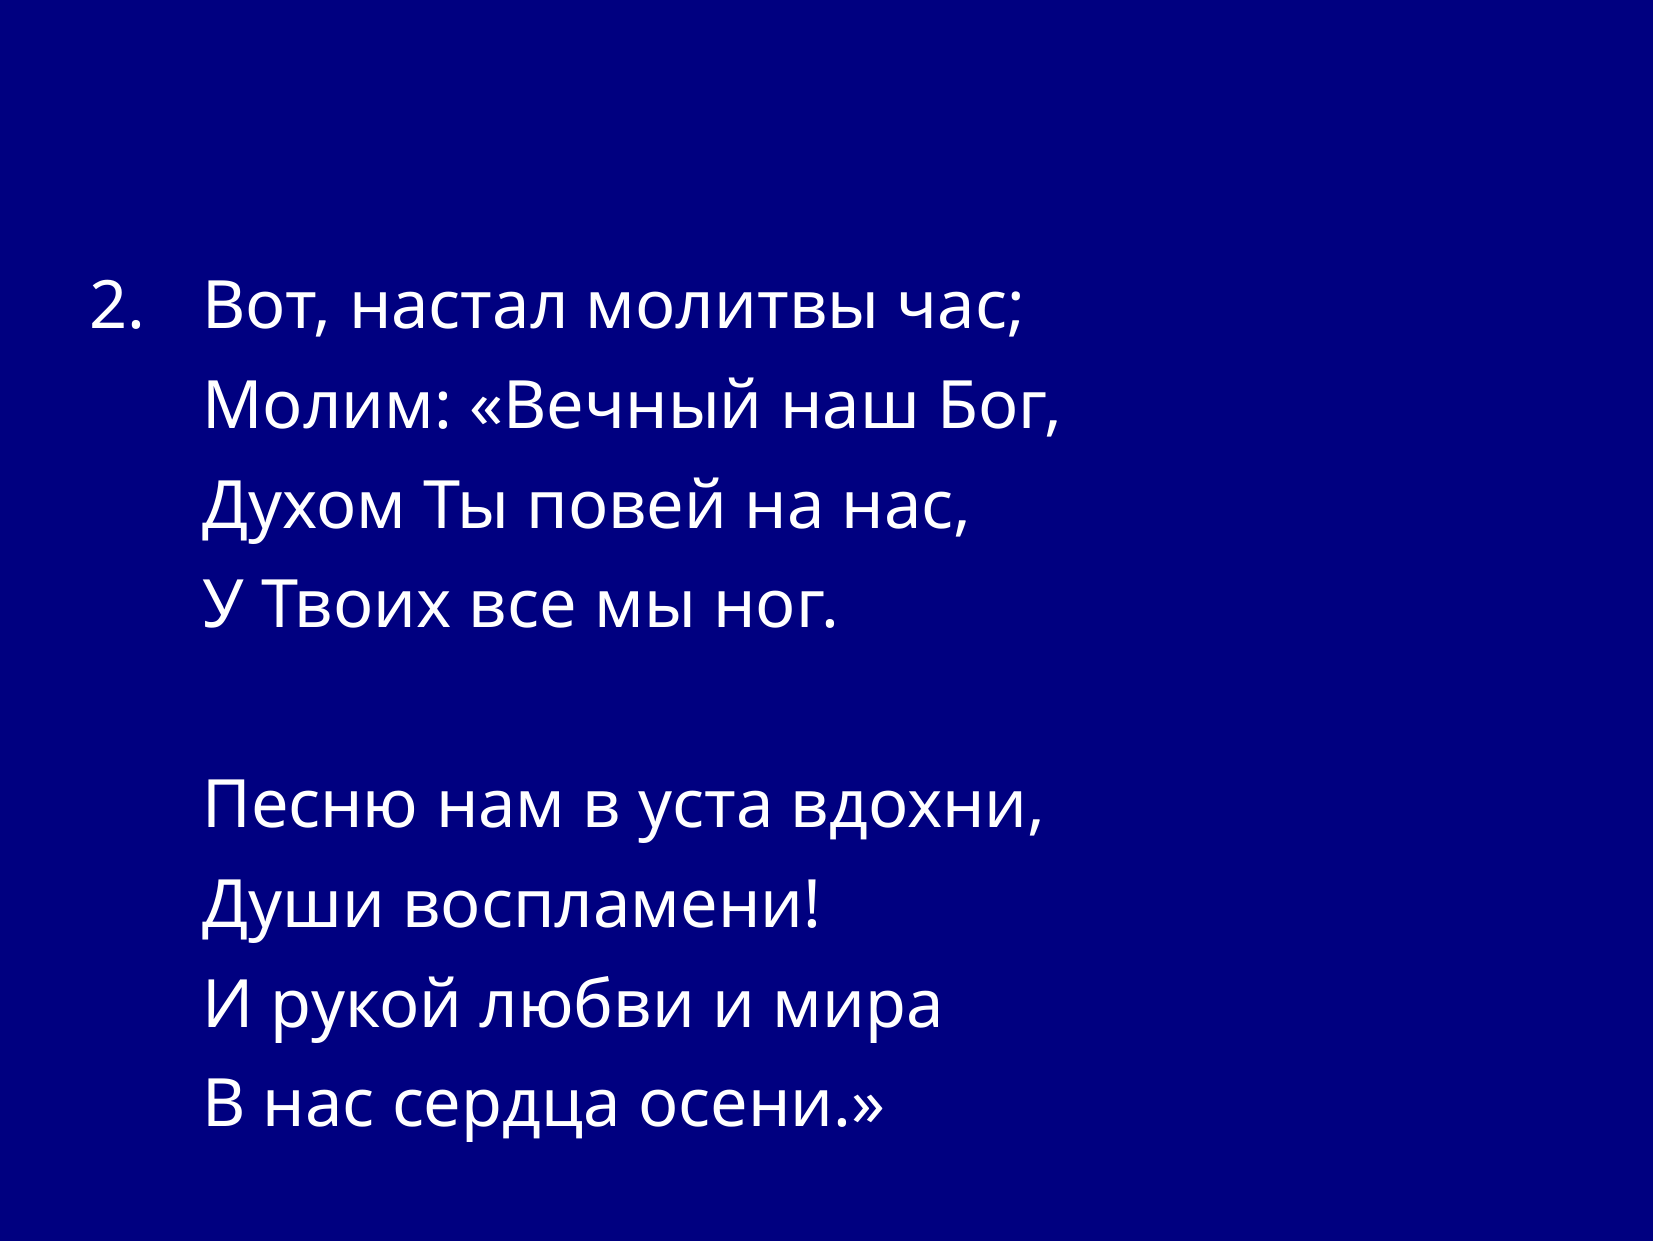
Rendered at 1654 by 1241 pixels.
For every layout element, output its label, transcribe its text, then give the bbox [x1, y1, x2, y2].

text_box 2. Вот, настал молитвы час; Молим: «Вечный наш Бог, Духом Ты повей на нас, У Твоих все мы ног. Песню нам в уста вдохни, Души воспламени! И рукой любви и мира В нас сердца осени.» [75, 150, 1576, 1163]
